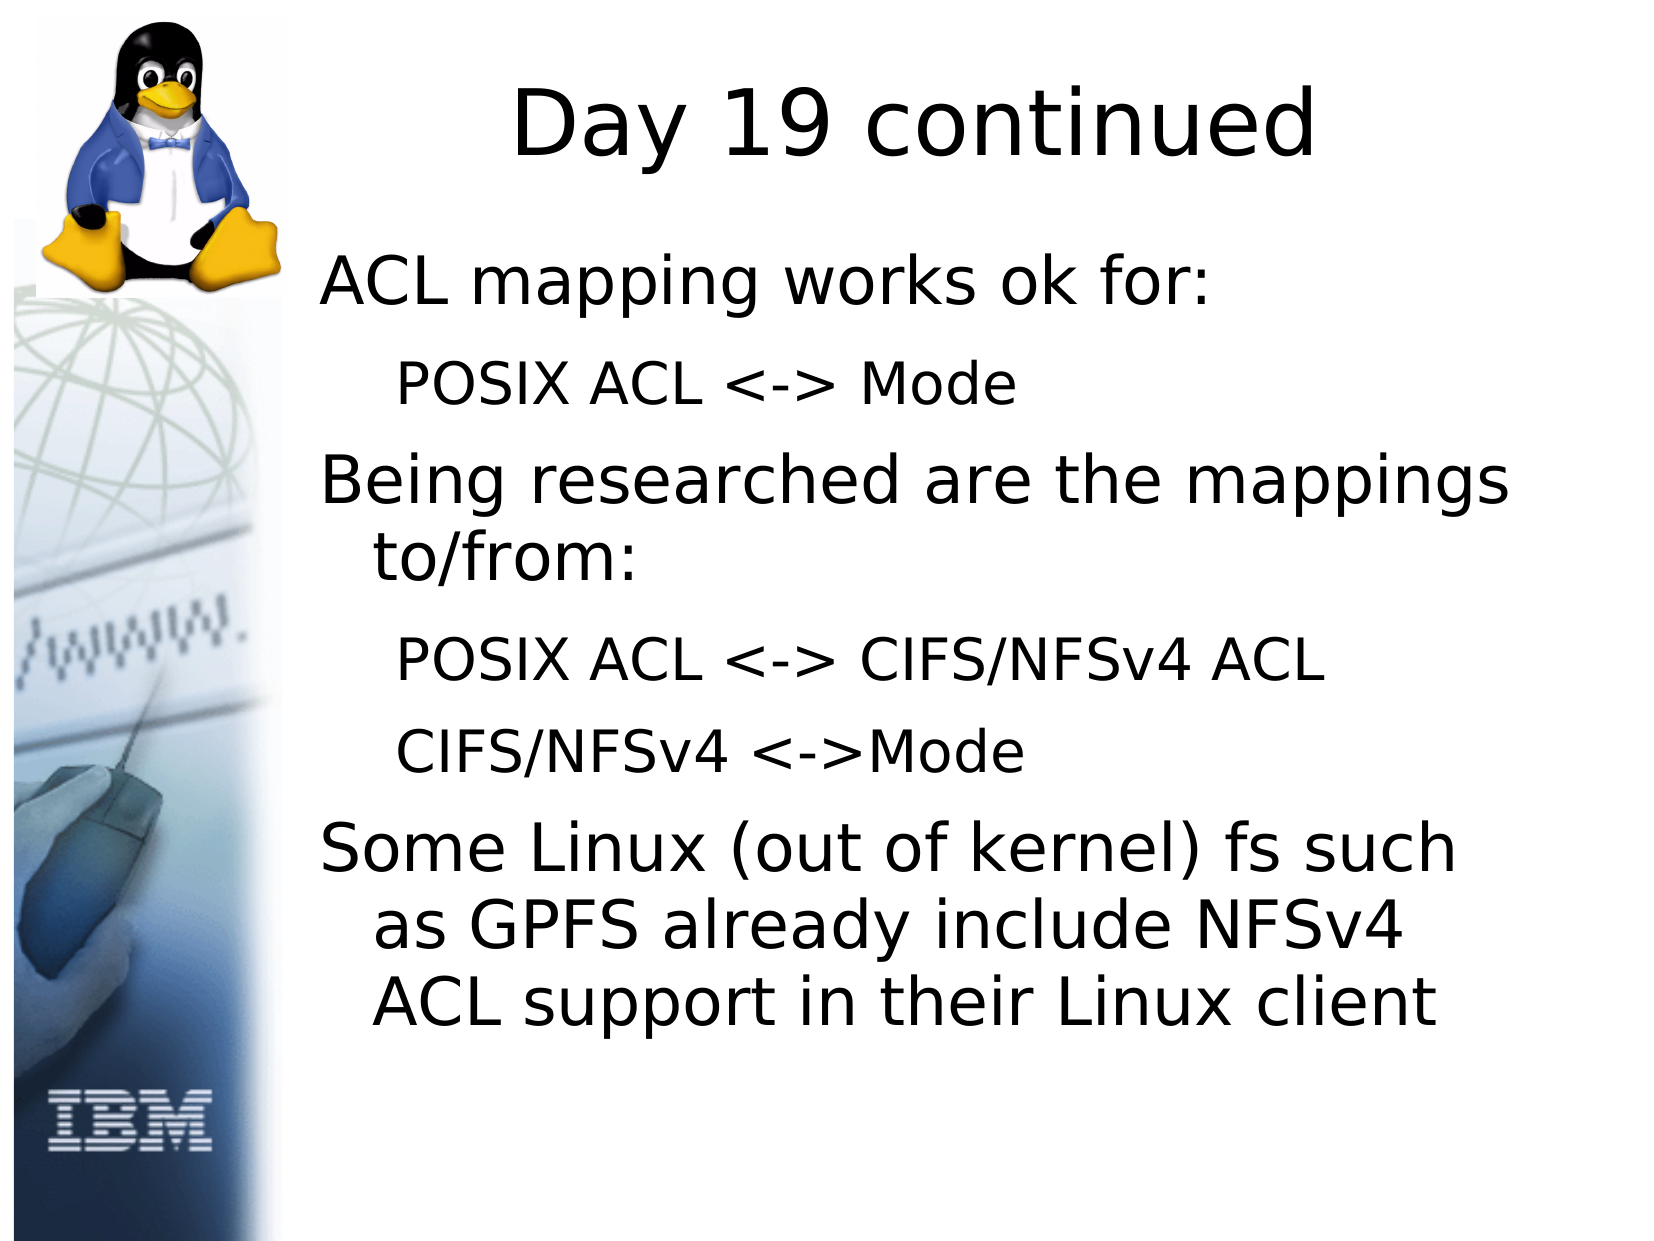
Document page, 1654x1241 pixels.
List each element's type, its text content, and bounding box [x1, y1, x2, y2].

title Day 19 continued [301, 39, 1528, 209]
list ACL mapping works ok for: POSIX ACL <-> Mode Being researched are the mappings to/from: POSIX ACL <-> CIFS/NFSv4 ACL CIFS/NFSv4 <->Mode Some Linux (out of kernel) fs such as GPFS already include NFSv4 ACL support in their Linux client [301, 243, 1520, 1182]
